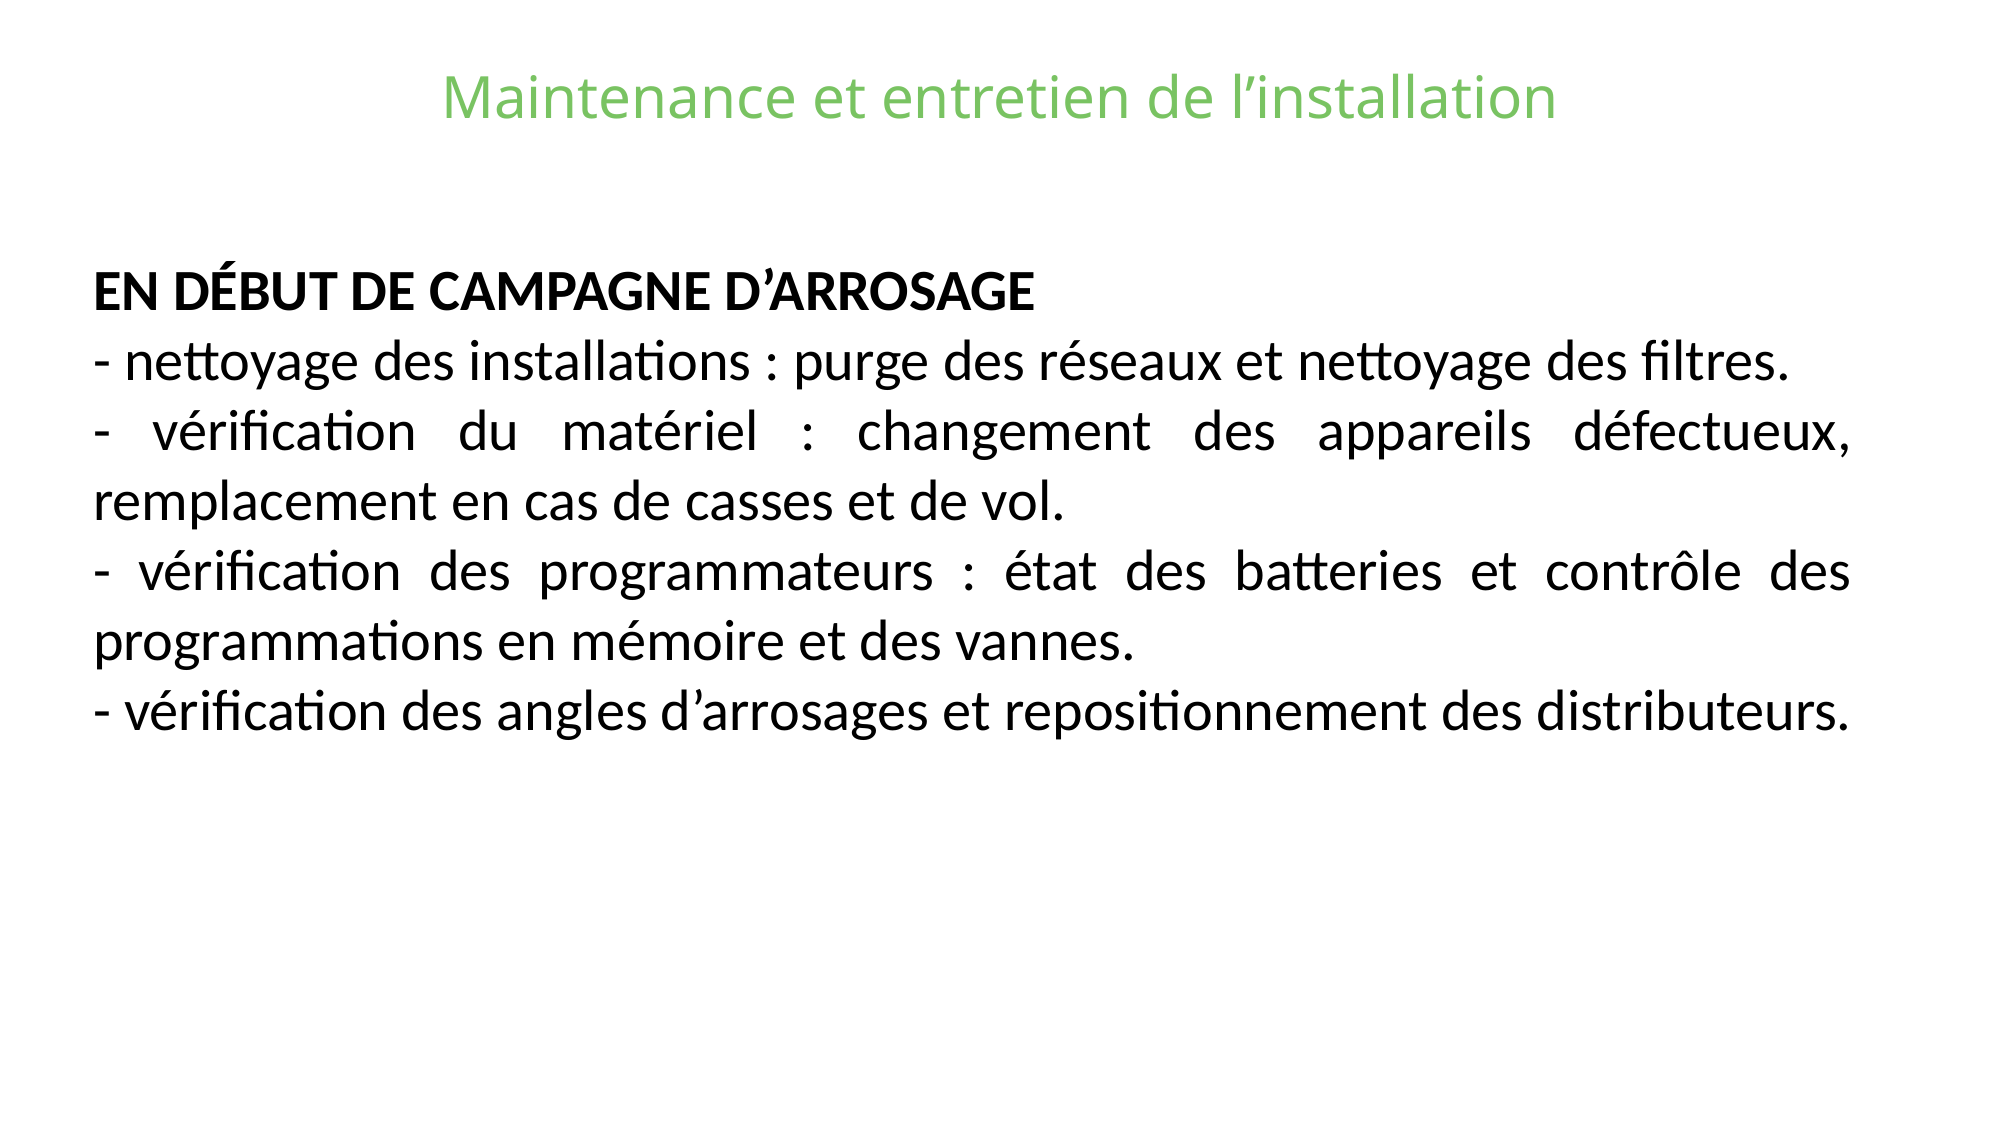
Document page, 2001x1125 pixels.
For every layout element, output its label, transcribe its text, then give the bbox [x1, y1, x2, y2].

text_box EN DÉBUT DE CAMPAGNE D’ARROSAGE - nettoyage des installations : purge des réseaux et nettoyage des filtres. - vérification du matériel : changement des appareils défectueux, remplacement en cas de casses et de vol. - vérification des programmateurs : état des batteries et contrôle des programmations en mémoire et des vannes. - vérification des angles d’arrosages et repositionnement des distributeurs. [78, 245, 1927, 750]
list Maintenance et entretien de l’installation [137, 61, 1863, 157]
